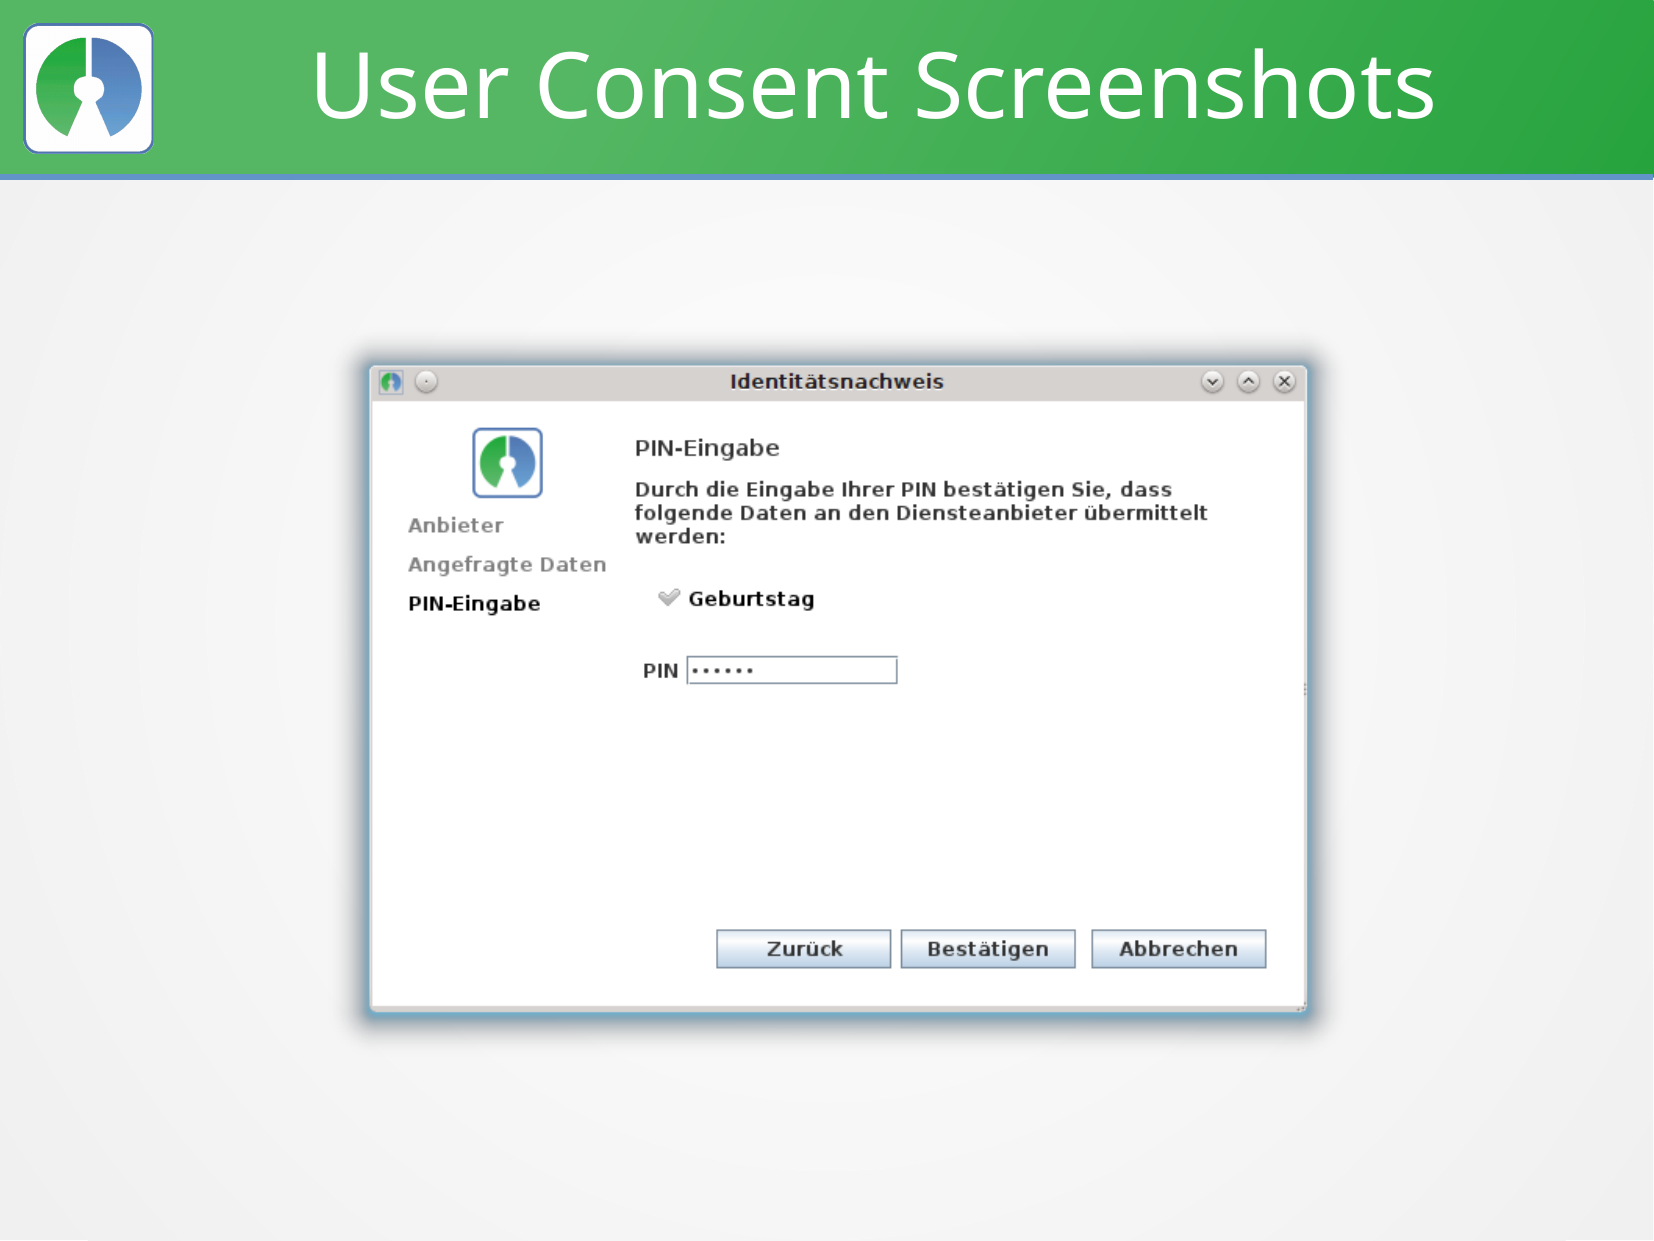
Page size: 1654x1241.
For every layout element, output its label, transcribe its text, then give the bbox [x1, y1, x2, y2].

picture [23, 23, 154, 154]
title User Consent Screenshots [177, 11, 1571, 154]
picture [307, 303, 1370, 1075]
